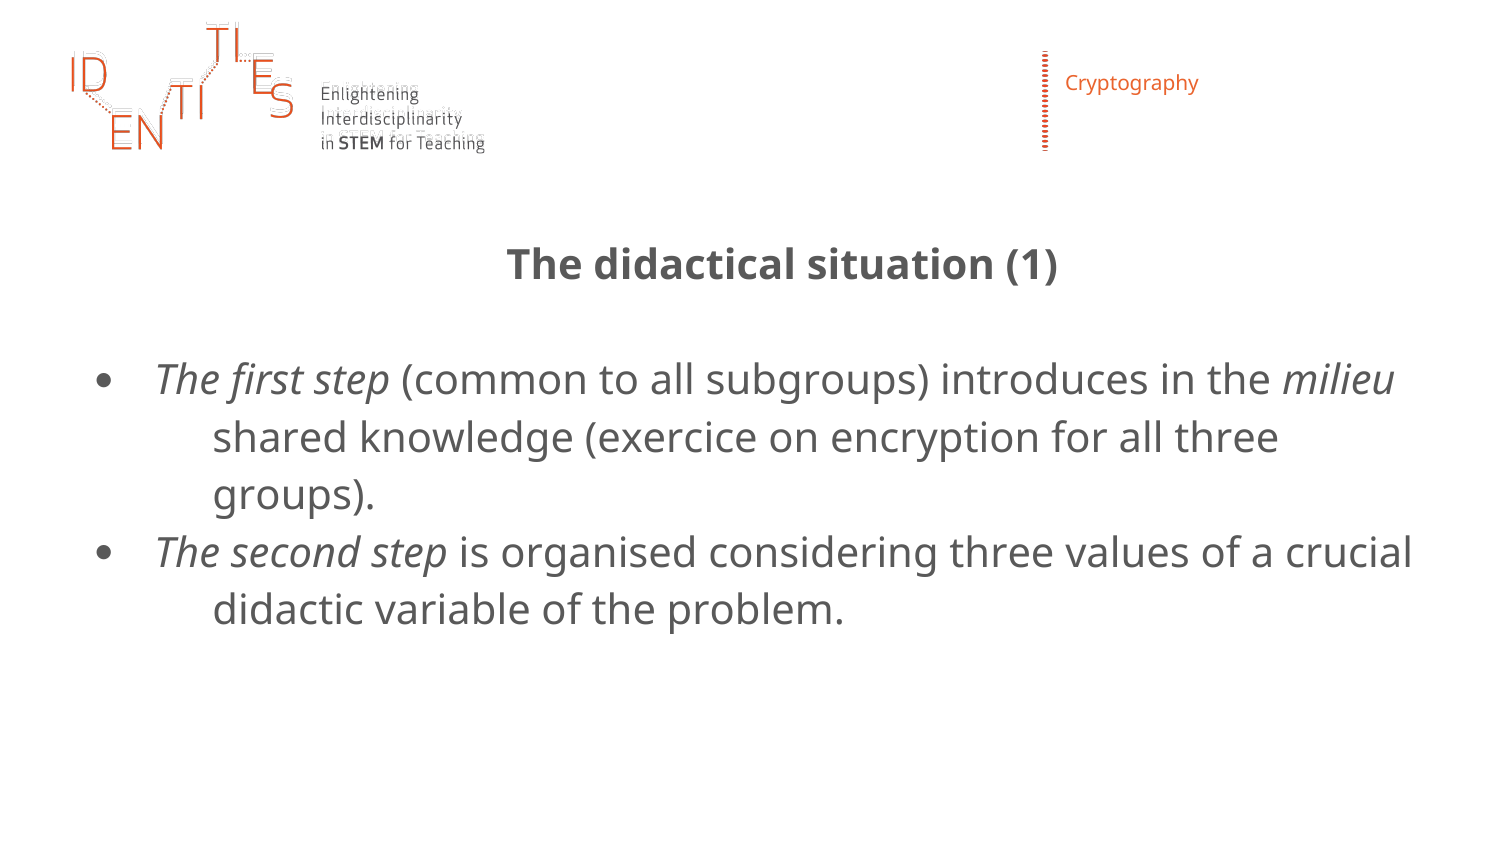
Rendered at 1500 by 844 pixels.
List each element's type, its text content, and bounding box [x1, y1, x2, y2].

text_box Cryptography [1050, 61, 1472, 168]
picture [1042, 51, 1051, 151]
text_box The didactical situation (1) The first step (common to all subgroups) introduces in the milieu shared knowledge (exercice on encryption for all three groups). The second step is organised considering three values of a crucial didactic variable of the problem. [47, 223, 1443, 835]
picture [71, 18, 485, 157]
